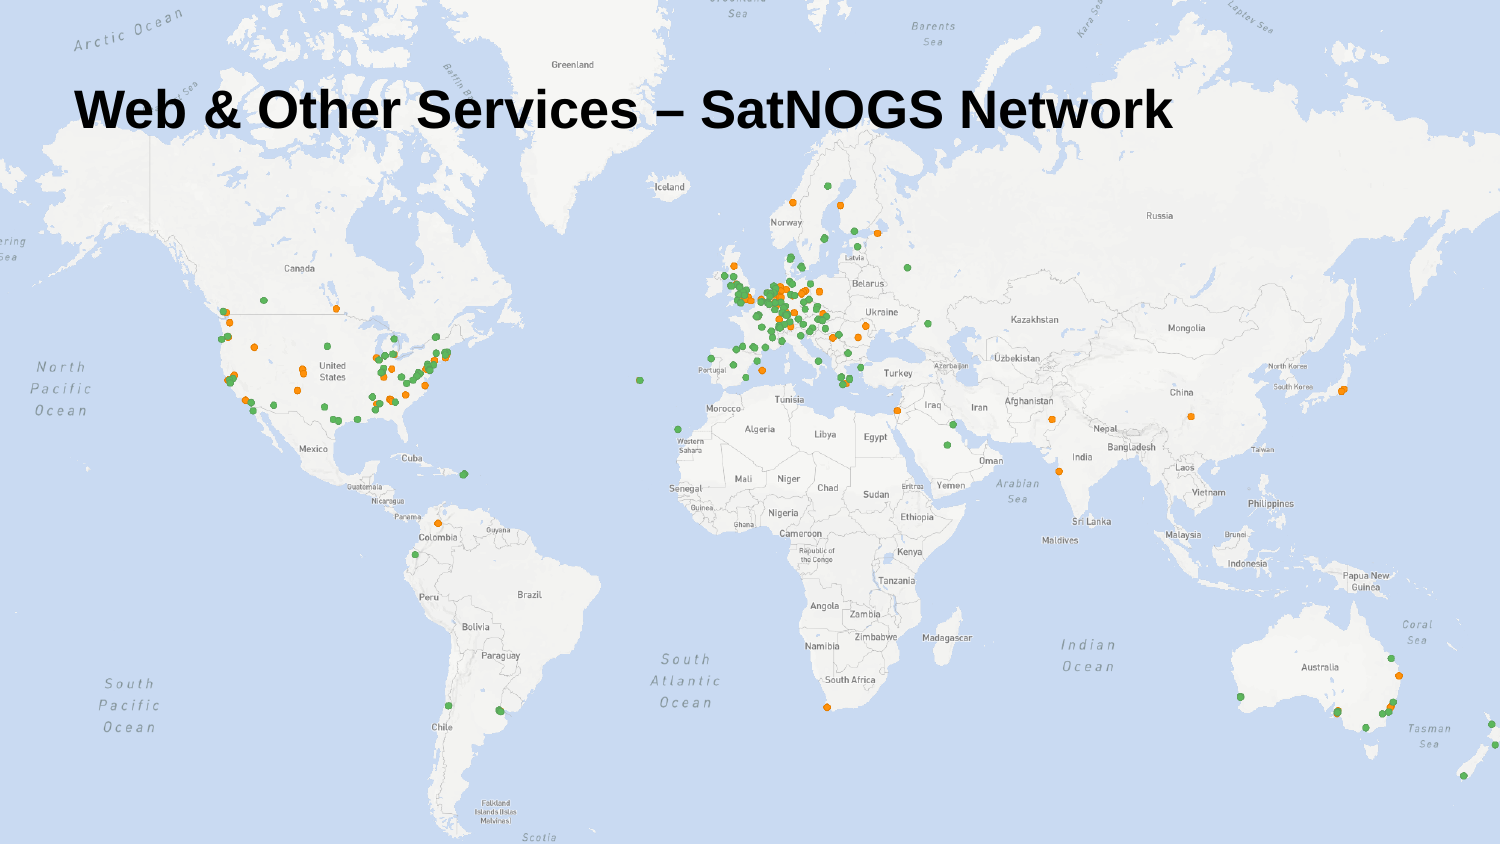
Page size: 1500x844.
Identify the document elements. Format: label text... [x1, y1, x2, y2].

picture [0, 0, 1500, 844]
title Web & Other Services – SatNOGS Network [59, 59, 1231, 153]
